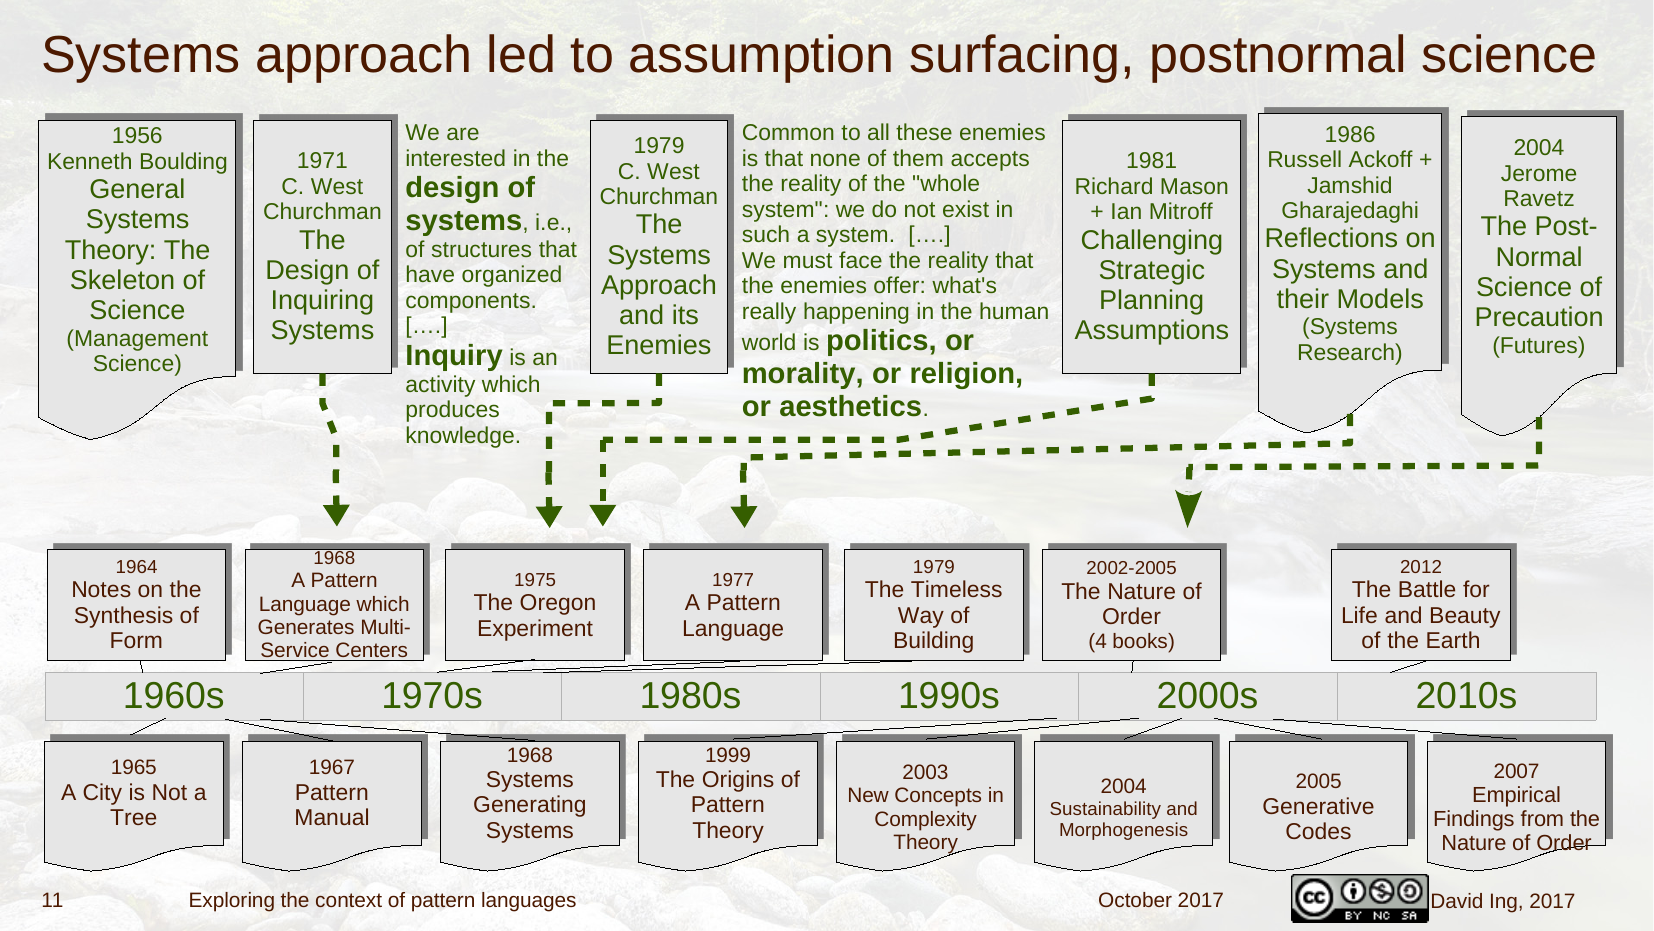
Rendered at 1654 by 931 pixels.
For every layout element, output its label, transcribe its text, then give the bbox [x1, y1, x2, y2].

table_header 1990s [821, 673, 1078, 720]
text_box 2004 Jerome Ravetz The Post-Normal Science of Precaution (Futures) [1461, 116, 1617, 436]
text_box 1975 The Oregon Experiment [445, 549, 625, 661]
text_box 1965 A City is Not a Tree [44, 741, 224, 872]
text_box 1964 Notes on the Synthesis of Form [47, 549, 226, 661]
text_box We are interested in the design of systems, i.e., of structures that have organized components. [….] Inquiry is an activity which produces knowledge. [390, 112, 594, 455]
text_box 1979 The Timeless Way of Building [844, 549, 1024, 661]
text_box 2003 New Concepts in Complexity Theory [836, 741, 1015, 872]
text_box 1981 Richard Mason + Ian Mitroff Challenging Strategic Planning Assumptions [1062, 120, 1241, 374]
text_box 2005 Generative Codes [1229, 741, 1408, 872]
text_box 2007 Empirical Findings from the Nature of Order [1427, 741, 1606, 872]
text_box 2012 The Battle for Life and Beauty of the Earth [1331, 549, 1511, 661]
table_header 2010s [1338, 673, 1596, 720]
table_header 1970s [304, 673, 561, 720]
text_box Common to all these enemies is that none of them accepts the reality of the "whole system": we do not exist in such a system. [….] We must face the reality that the enemies offer: what's really happening in the human world is politics, or morality, or religion, or aesthetics. [727, 112, 1071, 429]
text_box 1967 Pattern Manual [242, 741, 422, 872]
text_box 1968 A Pattern Language which Generates Multi-Service Centers [245, 549, 424, 661]
title Systems approach led to assumption surfacing, postnormal science [41, 30, 1613, 181]
text_box 1968 Systems Generating Systems [440, 741, 620, 872]
table_header 2000s [1079, 673, 1337, 720]
table_header 1960s [46, 673, 303, 720]
text_box 1956 Kenneth Boulding General Systems Theory: The Skeleton of Science (Management Science) [38, 120, 236, 440]
text_box 2004 Sustainability and Morphogenesis [1034, 741, 1213, 872]
text_box 2002-2005 The Nature of Order (4 books) [1042, 549, 1221, 661]
text_box 1971 C. West Churchman The Design of Inquiring Systems [253, 120, 390, 374]
text_box 1986 Russell Ackoff + Jamshid Gharajedaghi Reflections on Systems and their Models (Systems Research) [1258, 113, 1442, 433]
picture [0, 0, 1654, 931]
table_header 1980s [562, 673, 820, 720]
text_box 1977 A Pattern Language [643, 549, 823, 661]
text_box 1999 The Origins of Pattern Theory [638, 741, 818, 872]
text_box 1979 C. West Churchman The Systems Approach and its Enemies [590, 120, 727, 374]
